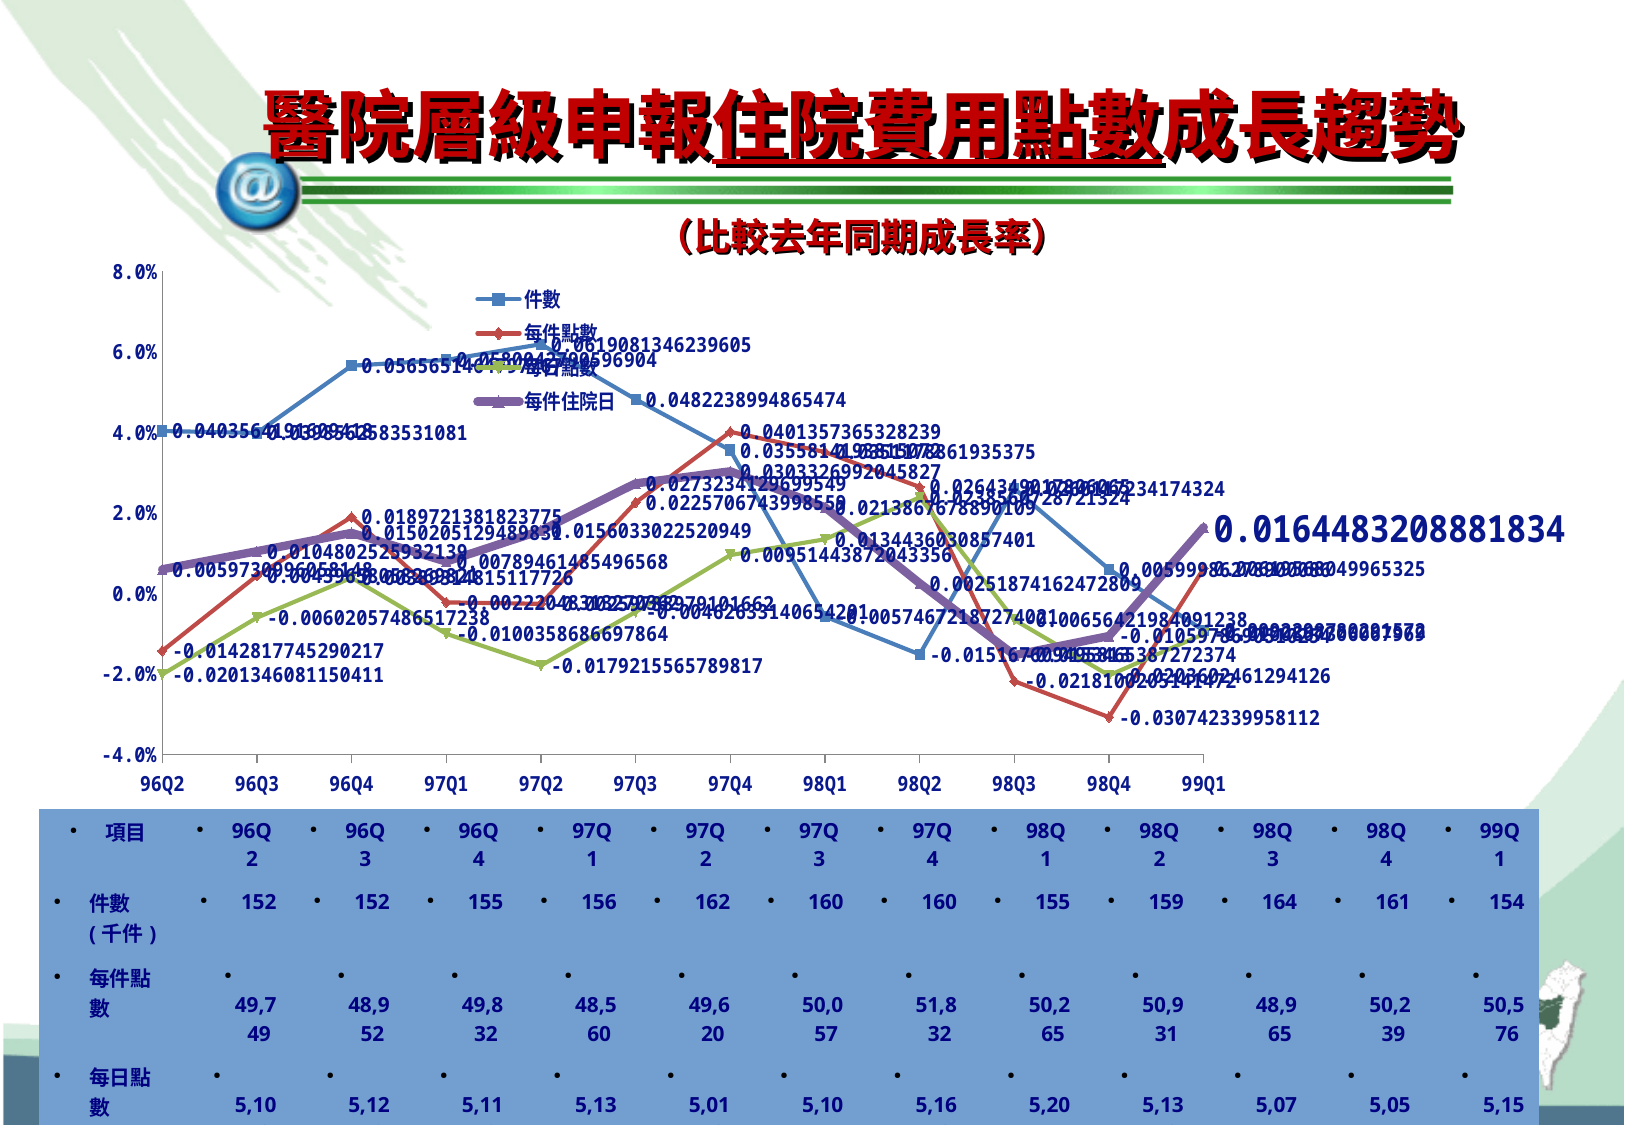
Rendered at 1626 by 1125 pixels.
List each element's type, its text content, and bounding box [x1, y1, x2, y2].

table_cell 50,265 [972, 955, 1085, 1054]
table_header 97Q4 [858, 809, 972, 880]
table_cell 5,128 [291, 1054, 404, 1125]
table_cell 155 [972, 880, 1085, 955]
table_cell 152 [177, 880, 291, 955]
table_header 96Q4 [404, 809, 518, 880]
table_header 96Q2 [177, 809, 291, 880]
table_cell 51,832 [858, 955, 972, 1054]
table_header 97Q2 [631, 809, 745, 880]
table_cell 164 [1198, 880, 1312, 955]
table_cell 5,162 [858, 1054, 972, 1125]
table_cell 50,931 [1085, 955, 1198, 1054]
table_cell 49,620 [631, 955, 745, 1054]
table_cell 5,135 [518, 1054, 631, 1125]
table_cell 156 [518, 880, 631, 955]
table_cell 5,102 [177, 1054, 291, 1125]
table_cell 48,560 [518, 955, 631, 1054]
table_cell 49,749 [177, 955, 291, 1054]
table_cell 161 [1312, 880, 1425, 955]
table_cell 49,832 [404, 955, 518, 1054]
table_cell 5,010 [631, 1054, 745, 1125]
table_cell 48,965 [1198, 955, 1312, 1054]
table_cell 155 [404, 880, 518, 955]
table_cell 48,952 [291, 955, 404, 1054]
table_cell 50,576 [1425, 955, 1539, 1054]
chart [74, 246, 1575, 809]
table_header 98Q1 [972, 809, 1085, 880]
title 醫院層級申報住院費用點數成長趨勢 （比較去年同期成長率） [162, 70, 1562, 246]
table_cell 159 [1085, 880, 1198, 955]
table_header 項目 [39, 809, 177, 880]
table_cell 50,057 [745, 955, 858, 1054]
table_cell 162 [631, 880, 745, 955]
table_header 96Q3 [291, 809, 404, 880]
table_header 97Q3 [745, 809, 858, 880]
table_cell 每件點數 [39, 955, 177, 1054]
table_header 98Q4 [1312, 809, 1425, 880]
table_cell 50,239 [1312, 955, 1425, 1054]
table_header 98Q3 [1198, 809, 1312, 880]
table_cell 5,104 [745, 1054, 858, 1125]
table_cell 160 [858, 880, 972, 955]
table_cell 5,130 [1085, 1054, 1198, 1125]
table_header 99Q1 [1425, 809, 1539, 880]
table_cell 每日點數 [39, 1054, 177, 1125]
table_cell 160 [745, 880, 858, 955]
table_cell 5,071 [1198, 1054, 1312, 1125]
table_cell 5,113 [404, 1054, 518, 1125]
table_header 97Q1 [518, 809, 631, 880]
table_header 98Q2 [1085, 809, 1198, 880]
table_cell 154 [1425, 880, 1539, 955]
table_cell 5,204 [972, 1054, 1085, 1125]
table_cell 152 [291, 880, 404, 955]
table_cell 5,151 [1425, 1054, 1539, 1125]
table_cell 件數(千件) [39, 880, 177, 955]
table_cell 5,057 [1312, 1054, 1425, 1125]
